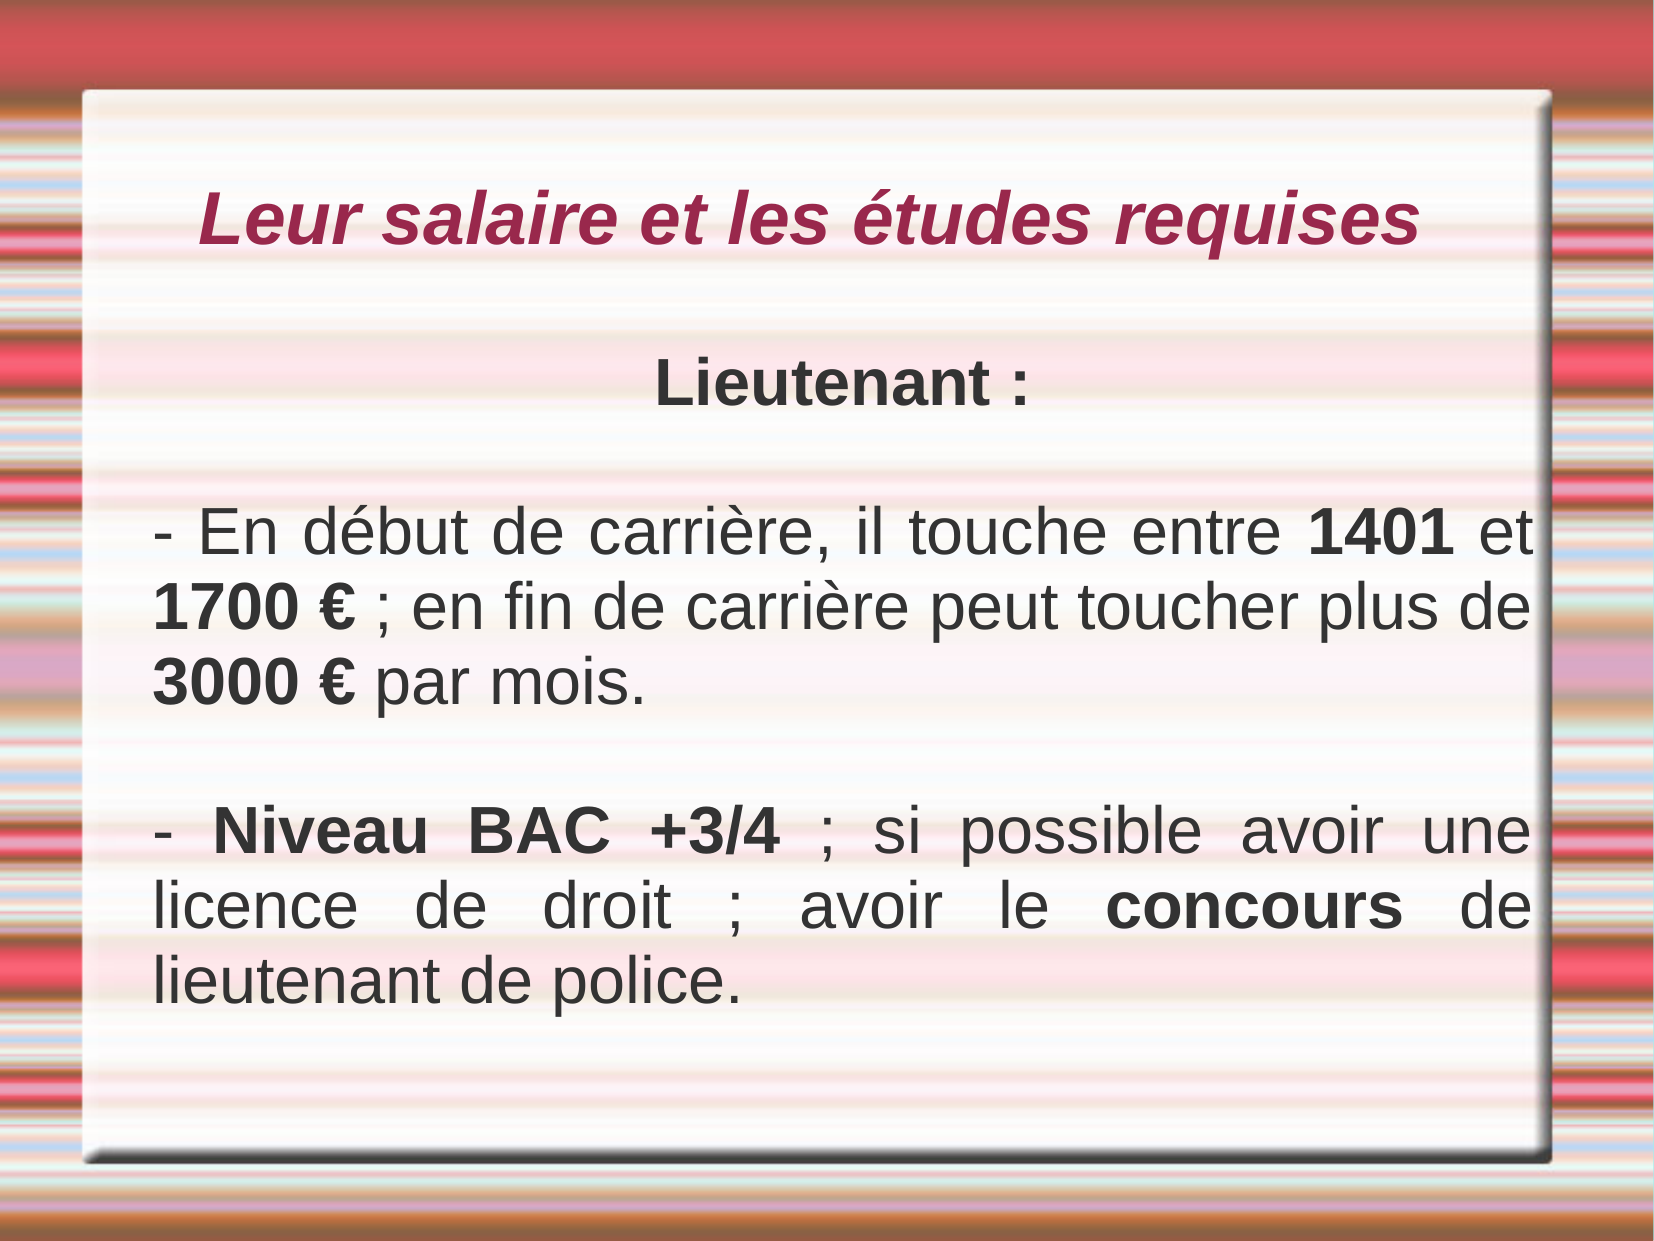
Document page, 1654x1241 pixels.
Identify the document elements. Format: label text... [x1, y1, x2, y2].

title Leur salaire et les études requises [88, 114, 1534, 322]
list Lieutenant : - En début de carrière, il touche entre 1401 et 1700 € ; en fin de carrière peut toucher plus de 3000 € par mois. - Niveau BAC +3/4 ; si possible avoir une licence de droit ; avoir le concours de lieutenant de police. [152, 344, 1534, 1127]
picture [0, 0, 1654, 1241]
